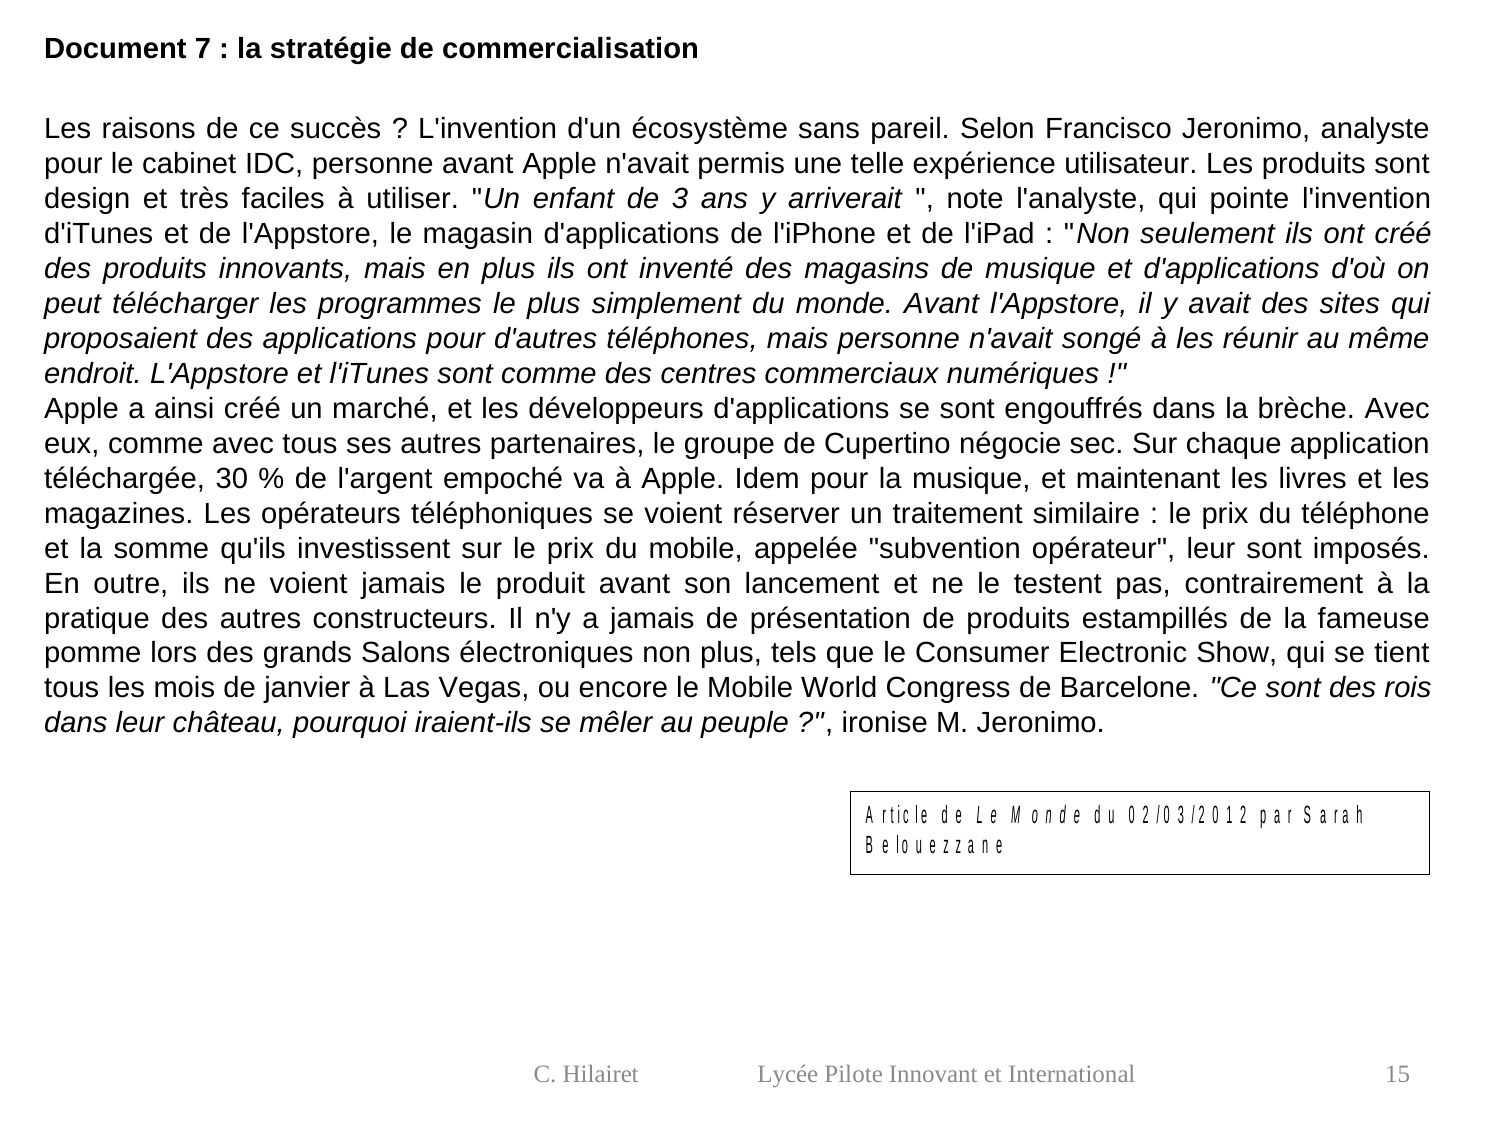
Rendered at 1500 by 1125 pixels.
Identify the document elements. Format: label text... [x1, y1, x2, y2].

picture [850, 791, 1430, 875]
text_box Les raisons de ce succès ? L'invention d'un écosystème sans pareil. Selon Francisco Jeronimo, analyste pour le cabinet IDC, personne avant Apple n'avait permis une telle expérience utilisateur. Les produits sont design et très faciles à utiliser. "Un enfant de 3 ans y arriverait ", note l'analyste, qui pointe l'invention d'iTunes et de l'Appstore, le magasin d'applications de l'iPhone et de l'iPad : "Non seulement ils ont créé des produits innovants, mais en plus ils ont inventé des magasins de musique et d'applications d'où on peut télécharger les programmes le plus simplement du monde. Avant l'Appstore, il y avait des sites qui proposaient des applications pour d'autres téléphones, mais personne n'avait songé à les réunir au même endroit. L'Appstore et l'iTunes sont comme des centres commerciaux numériques !" Apple a ainsi créé un marché, et les développeurs d'applications se sont engouffrés dans la brèche. Avec eux, comme avec tous ses autres partenaires, le groupe de Cupertino négocie sec. Sur chaque application téléchargée, 30 % de l'argent empoché va à Apple. Idem pour la musique, et maintenant les livres et les magazines. Les opérateurs téléphoniques se voient réserver un traitement similaire : le prix du téléphone et la somme qu'ils investissent sur le prix du mobile, appelée "subvention opérateur", leur sont imposés. En outre, ils ne voient jamais le produit avant son lancement et ne le testent pas, contrairement à la pratique des autres constructeurs. Il n'y a jamais de présentation de produits estampillés de la fameuse pomme lors des grands Salons électroniques non plus, tels que le Consumer Electronic Show, qui se tient tous les mois de janvier à Las Vegas, ou encore le Mobile World Congress de Barcelone. "Ce sont des rois dans leur château, pourquoi iraient-ils se mêler au peuple ?", ironise M. Jeronimo. [29, 101, 1447, 747]
text_box Document 7 : la stratégie de commercialisation [29, 22, 1341, 73]
text_box C. Hilairet Lycée Pilote Innovant et International [512, 1042, 1158, 1103]
text_box <numéro> [1158, 1042, 1426, 1103]
